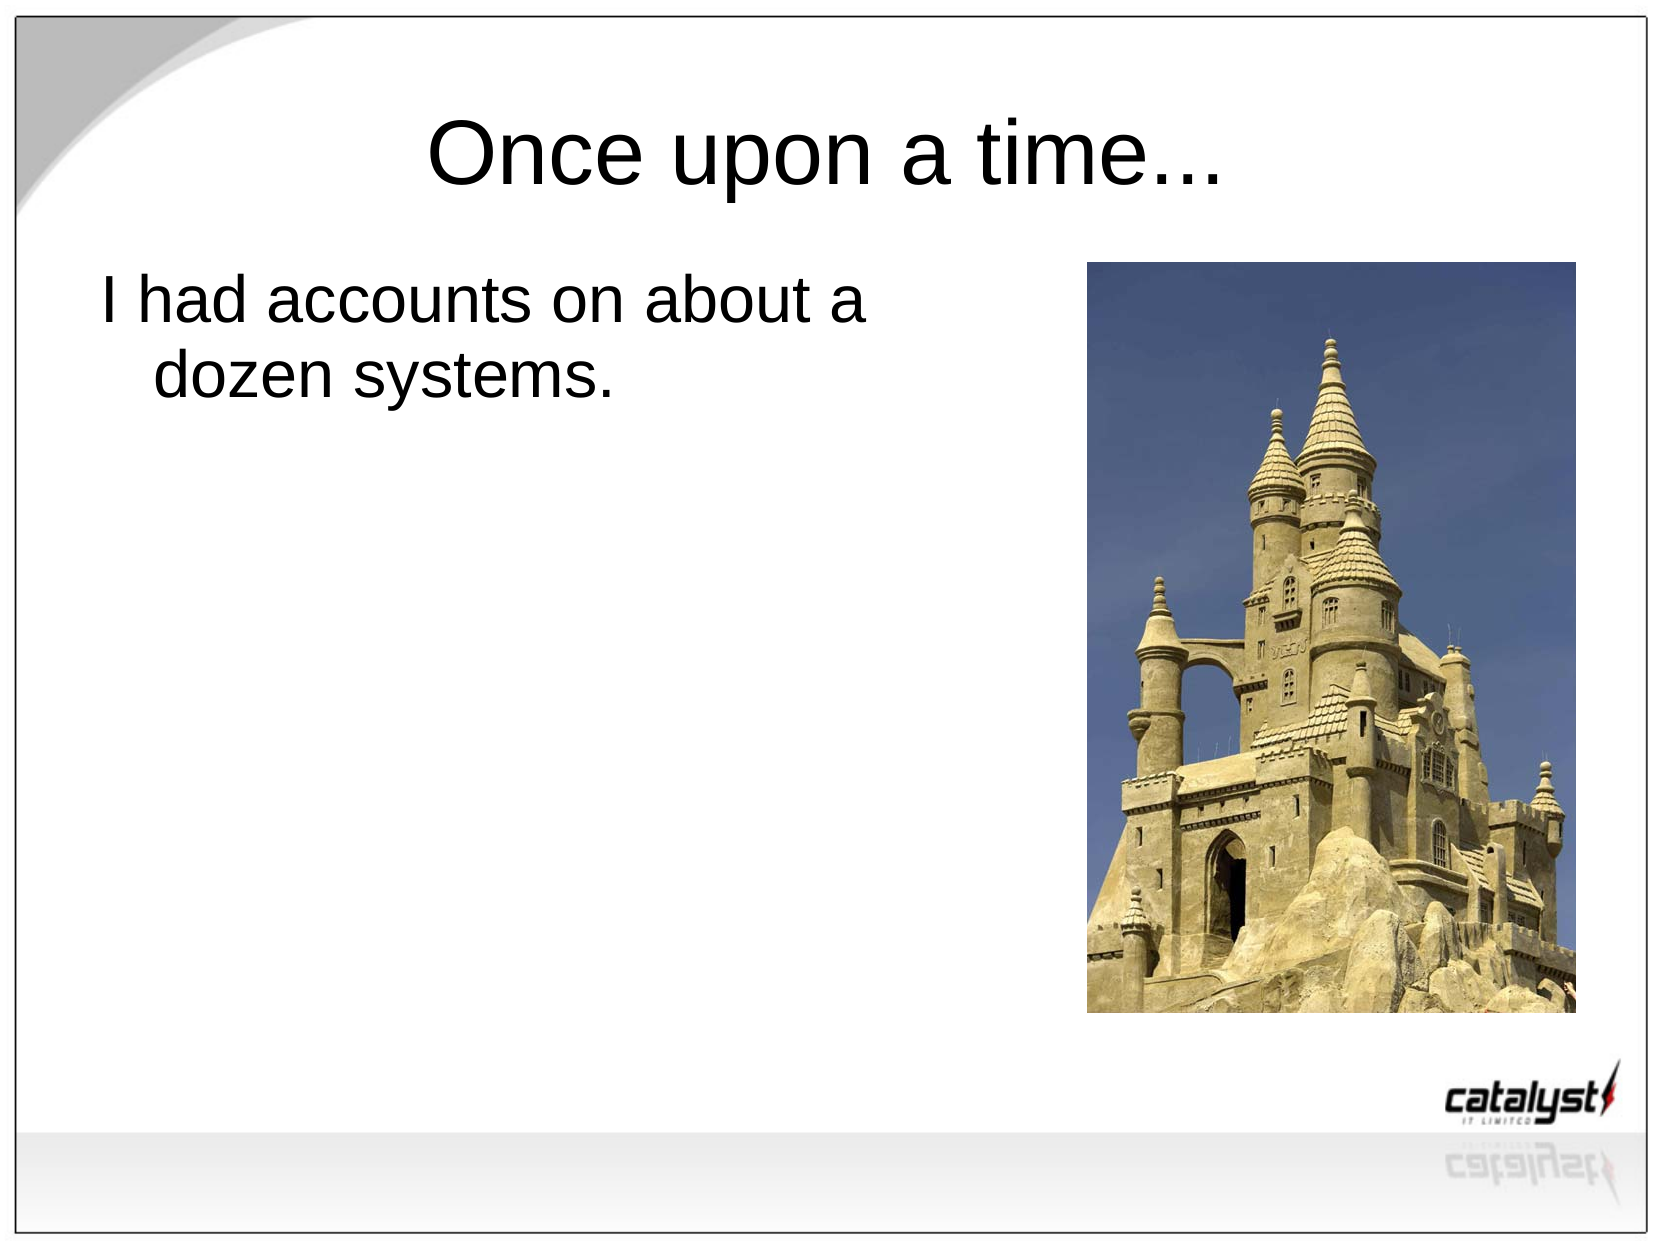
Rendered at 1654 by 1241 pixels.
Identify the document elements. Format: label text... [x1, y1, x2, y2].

picture [4, 5, 1654, 1241]
list I had accounts on about a dozen systems. [82, 262, 976, 1109]
title Once upon a time... [82, 49, 1571, 257]
